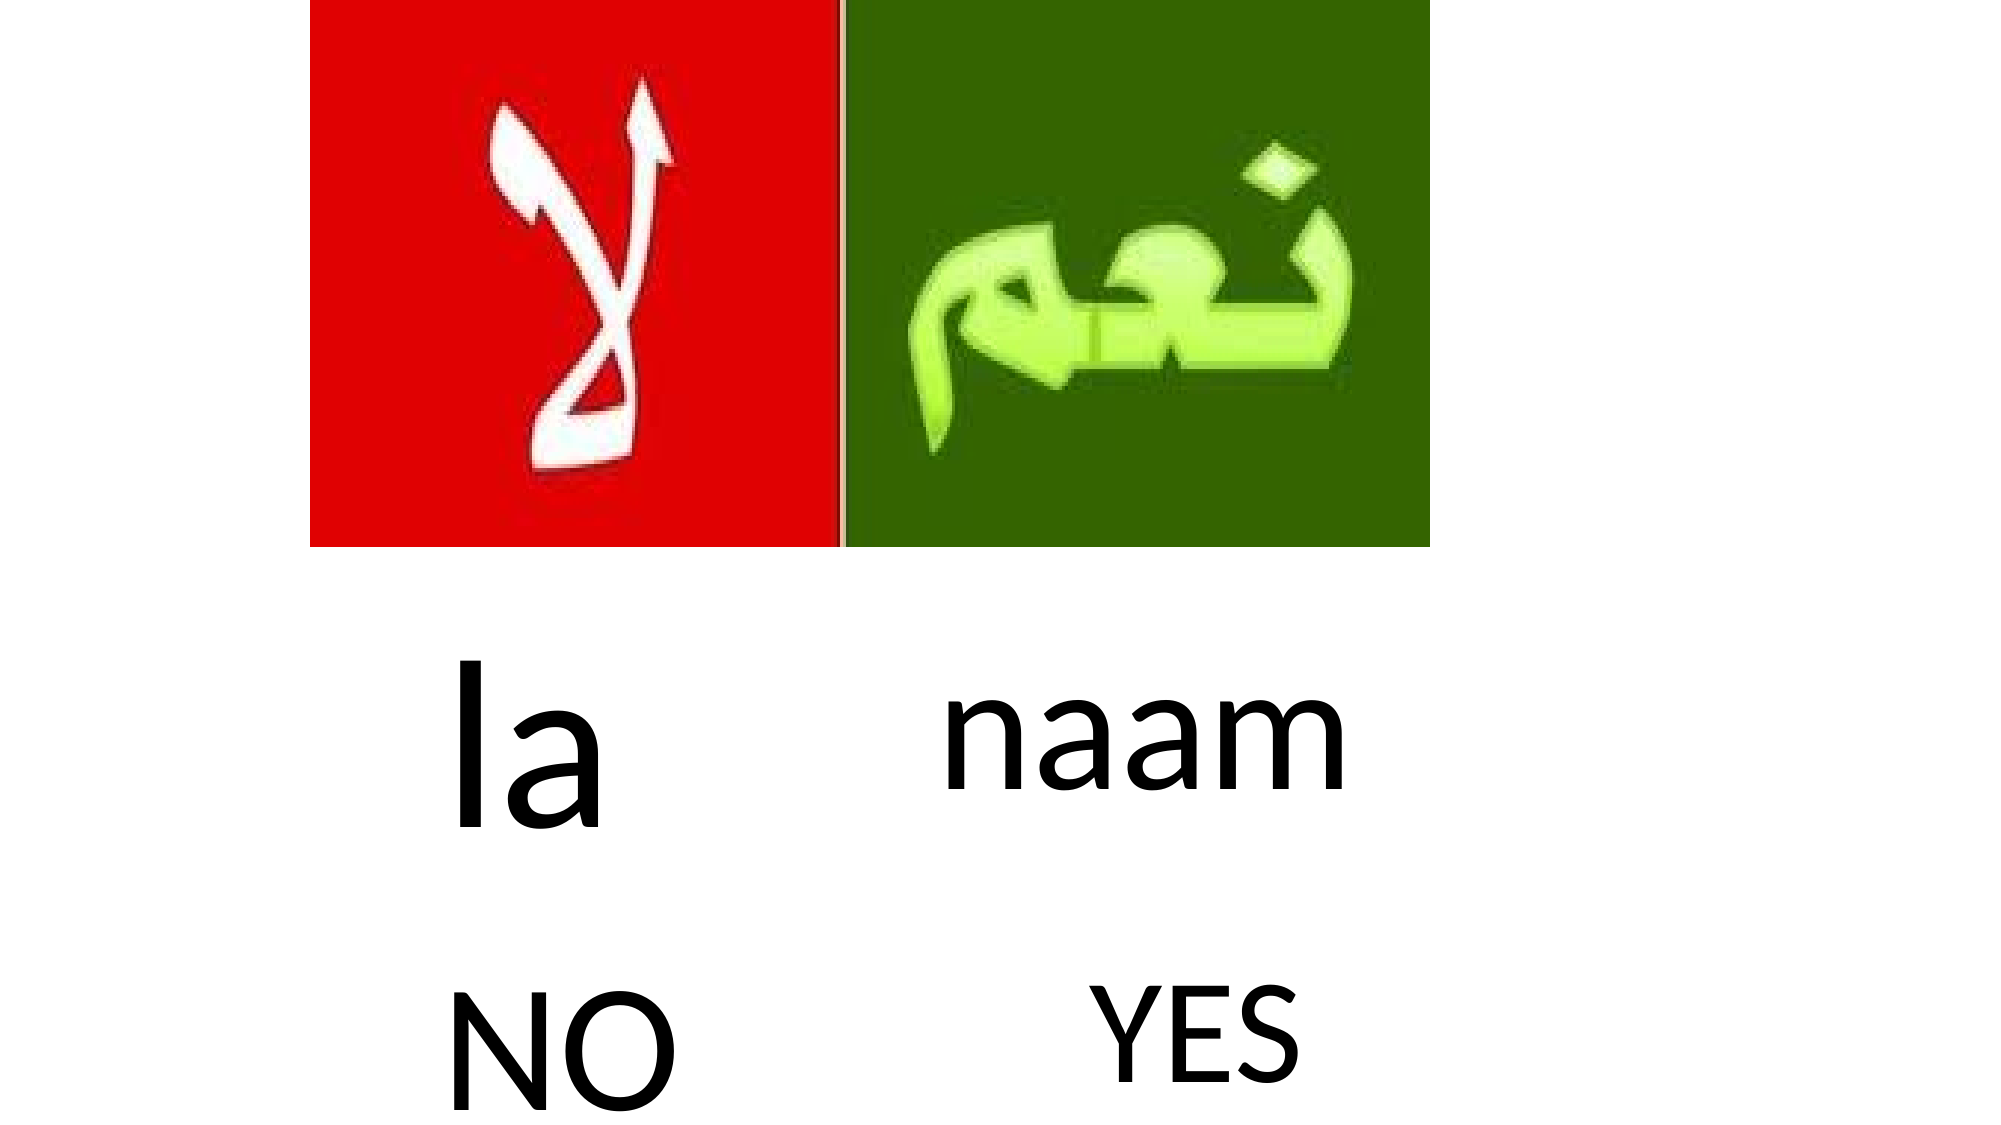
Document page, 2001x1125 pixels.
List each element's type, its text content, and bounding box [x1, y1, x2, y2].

text_box naam [921, 599, 1430, 837]
text_box YES [1074, 924, 1374, 1122]
text_box NO [426, 919, 746, 1125]
picture [310, 0, 1430, 547]
text_box la [428, 580, 658, 886]
